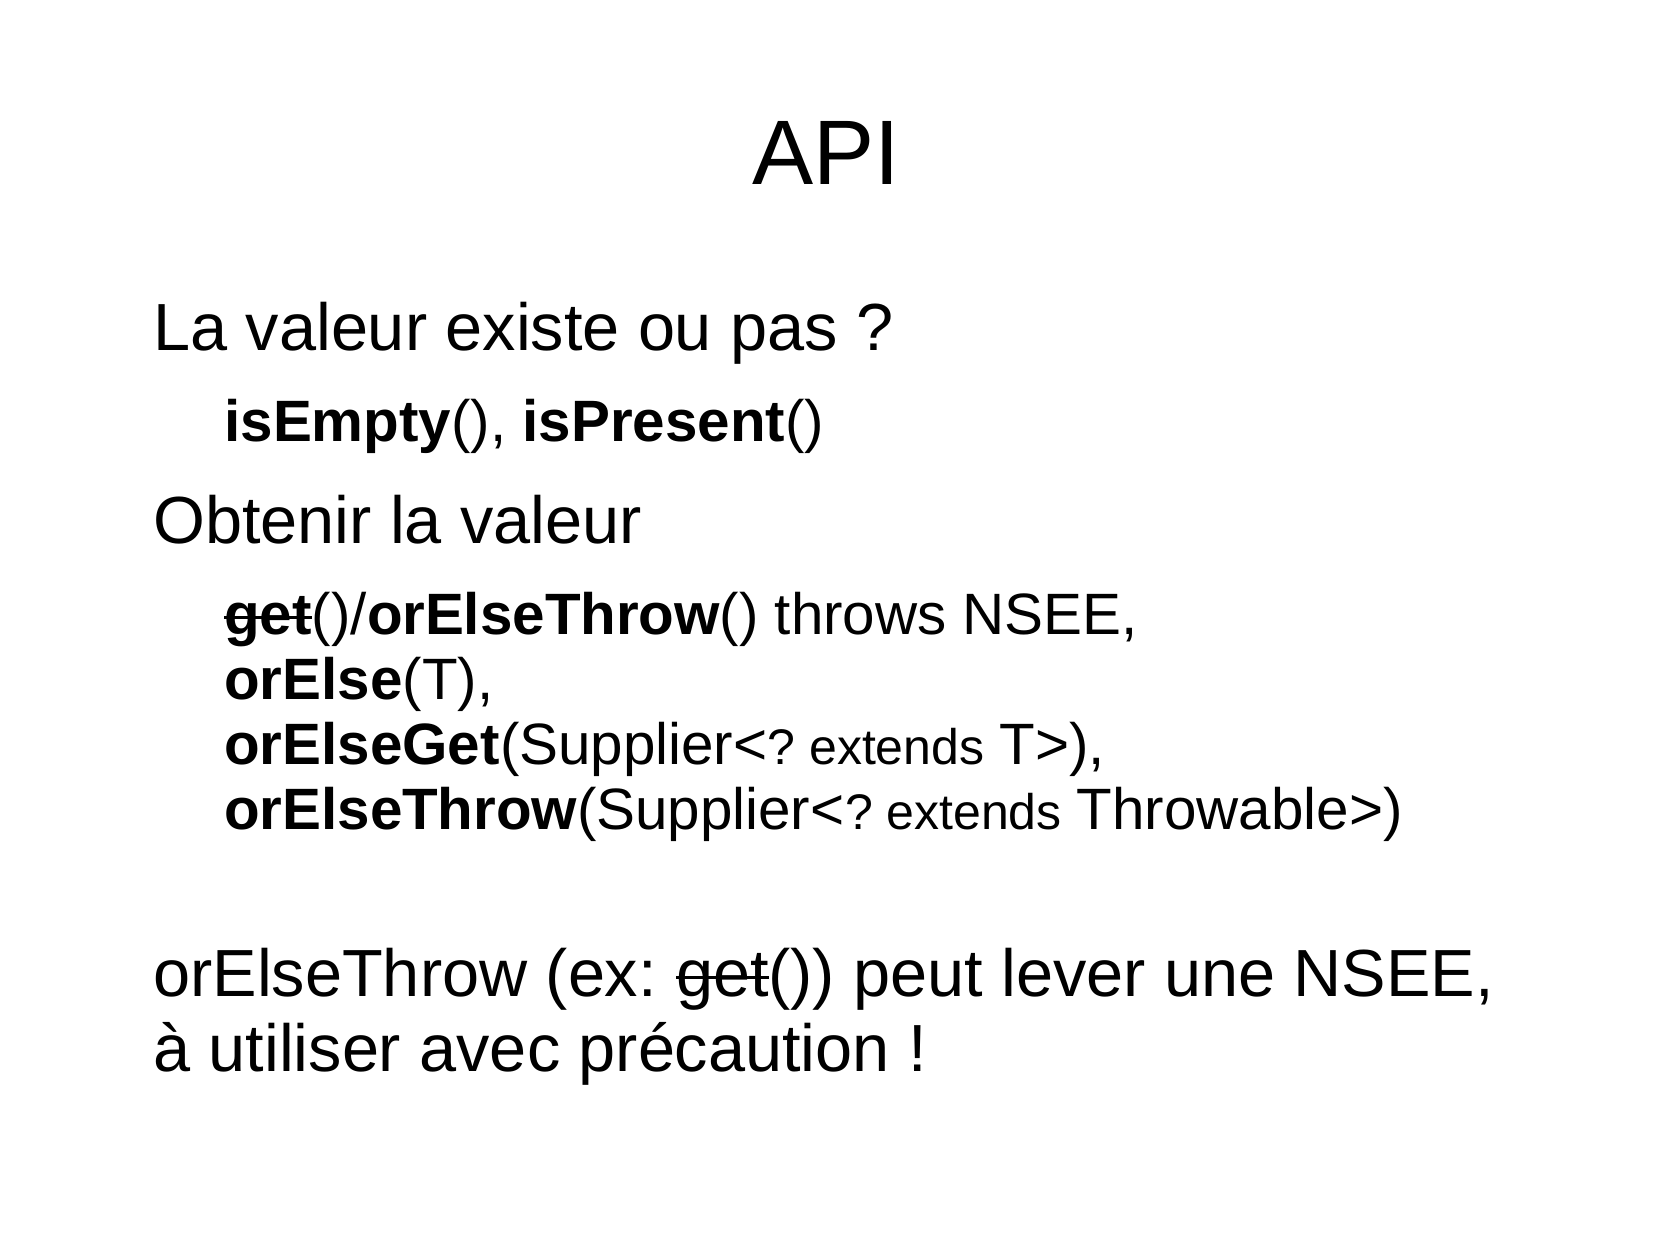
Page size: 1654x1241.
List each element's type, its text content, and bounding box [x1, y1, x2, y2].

title API [82, 49, 1571, 257]
list La valeur existe ou pas ? isEmpty(), isPresent() Obtenir la valeur get()/orElseThrow() throws NSEE, orElse(T), orElseGet(Supplier<? extends T>), orElseThrow(Supplier<? extends Throwable>) orElseThrow (ex: get()) peut lever une NSEE, à utiliser avec précaution ! [82, 290, 1571, 1156]
